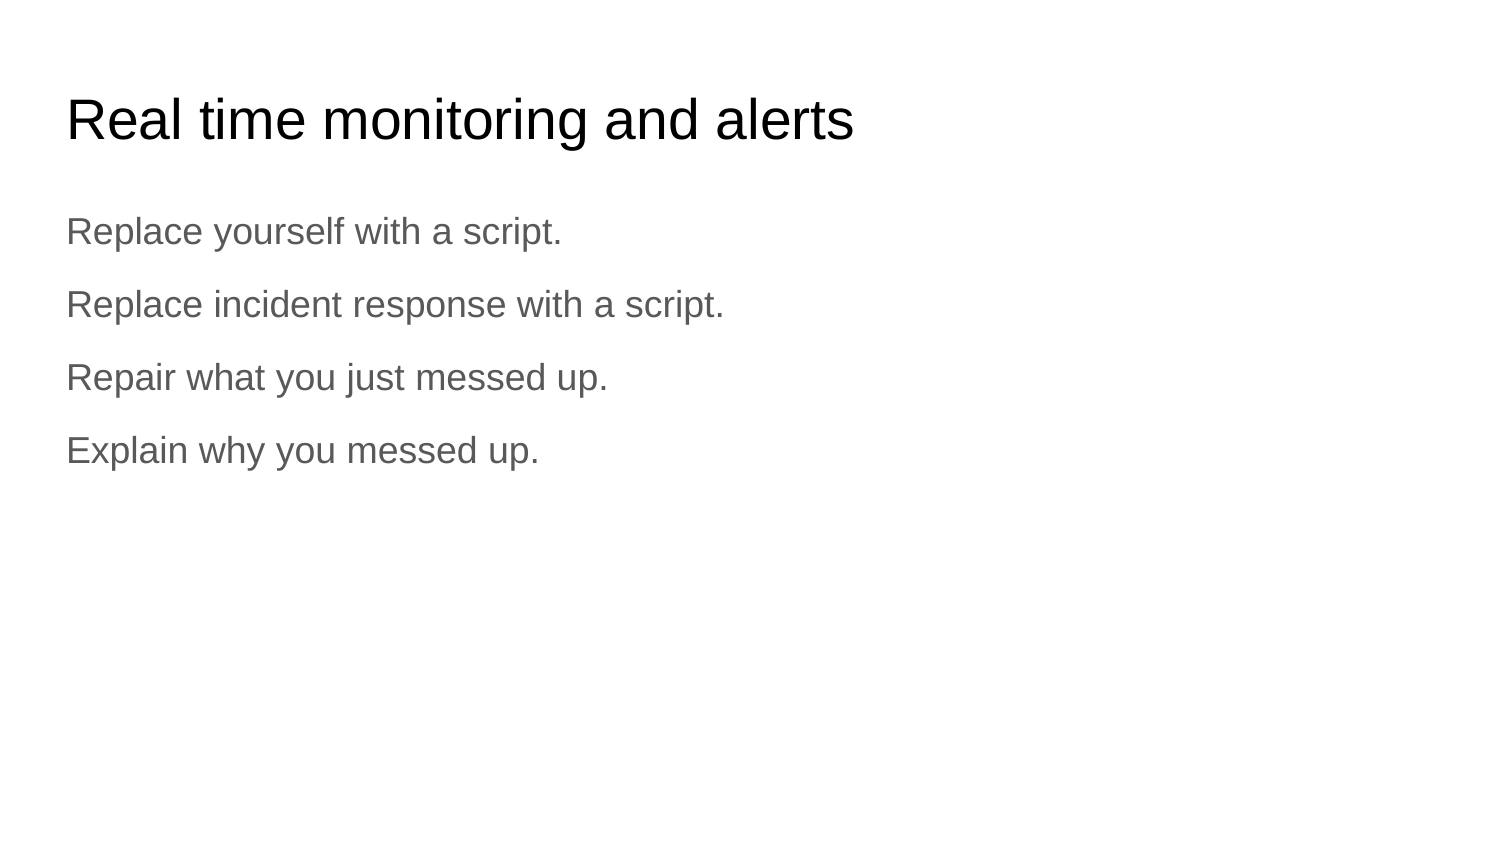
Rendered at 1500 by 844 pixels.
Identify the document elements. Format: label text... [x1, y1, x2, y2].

list Replace yourself with a script. Replace incident response with a script. Repair what you just messed up. Explain why you messed up. [51, 189, 1449, 750]
title Real time monitoring and alerts [51, 72, 1449, 167]
